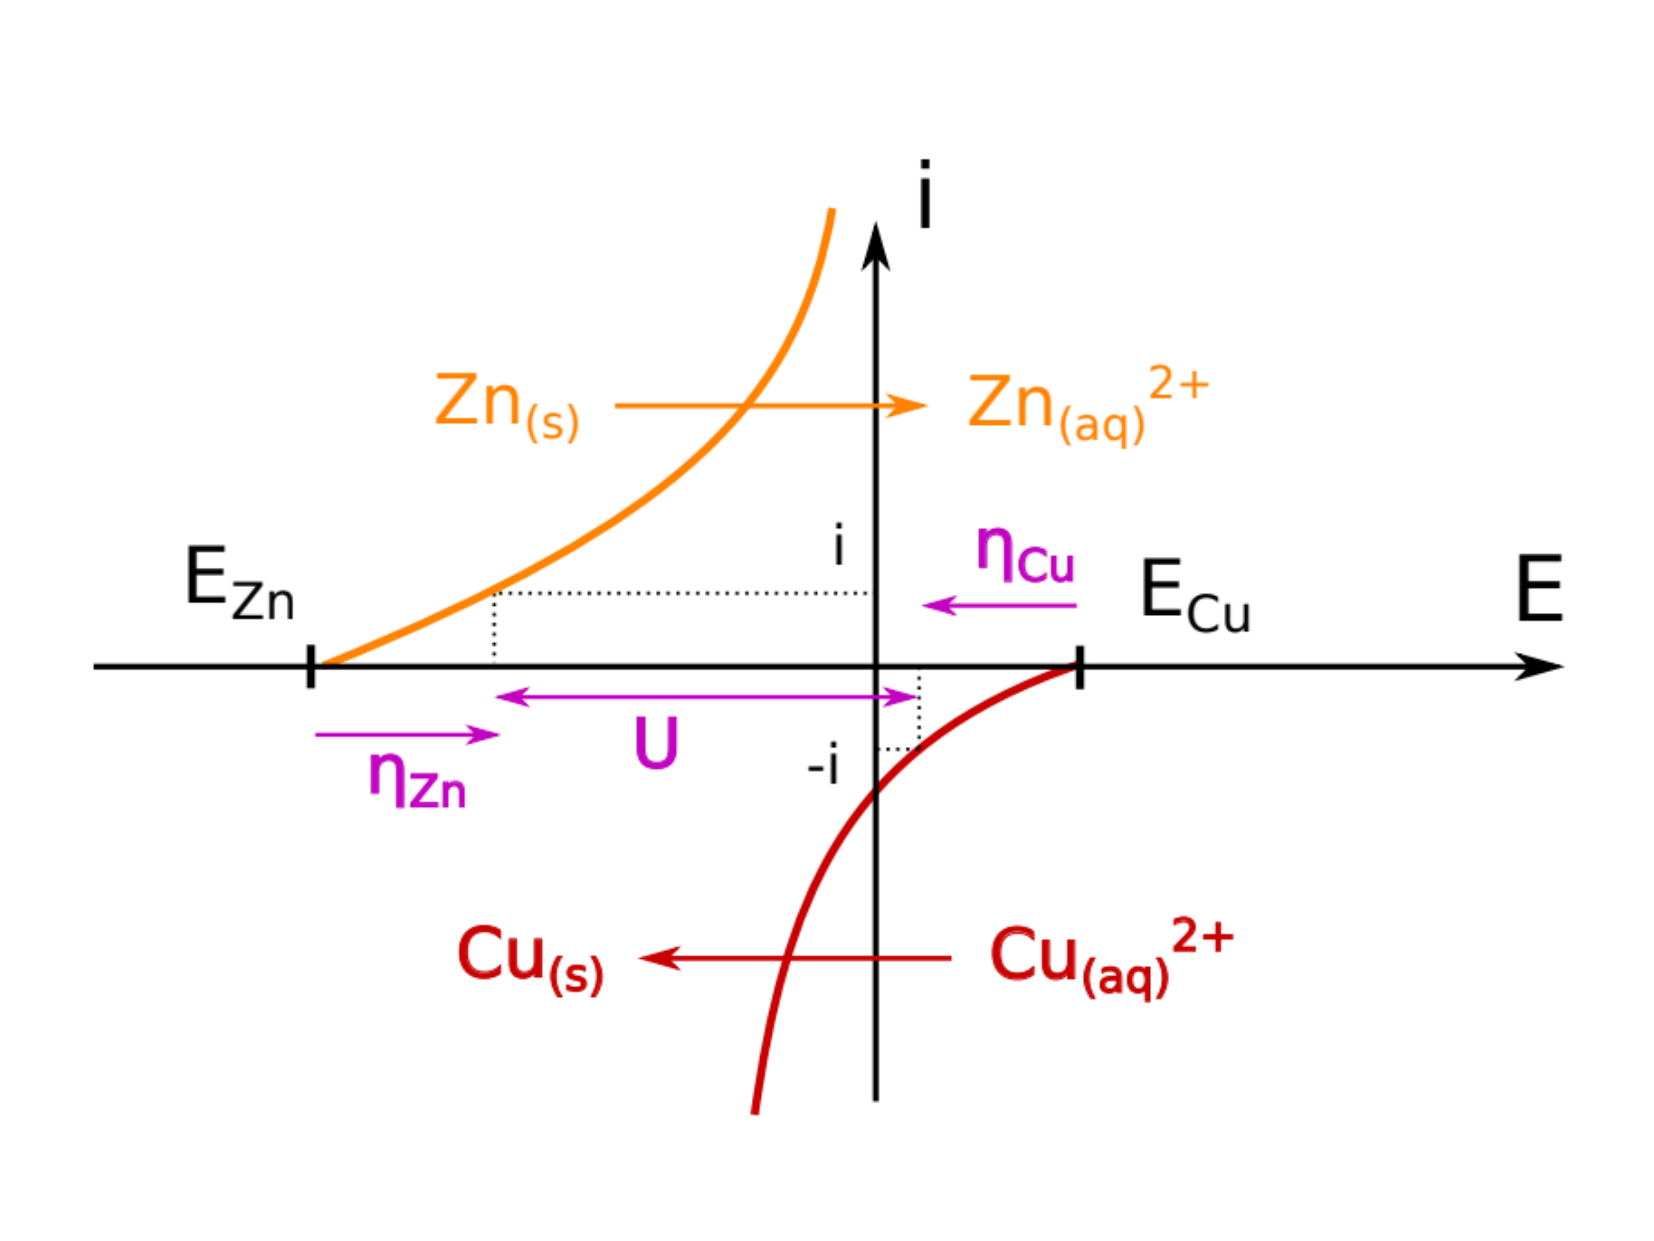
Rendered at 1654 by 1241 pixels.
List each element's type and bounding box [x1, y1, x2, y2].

picture [0, 118, 1654, 1139]
